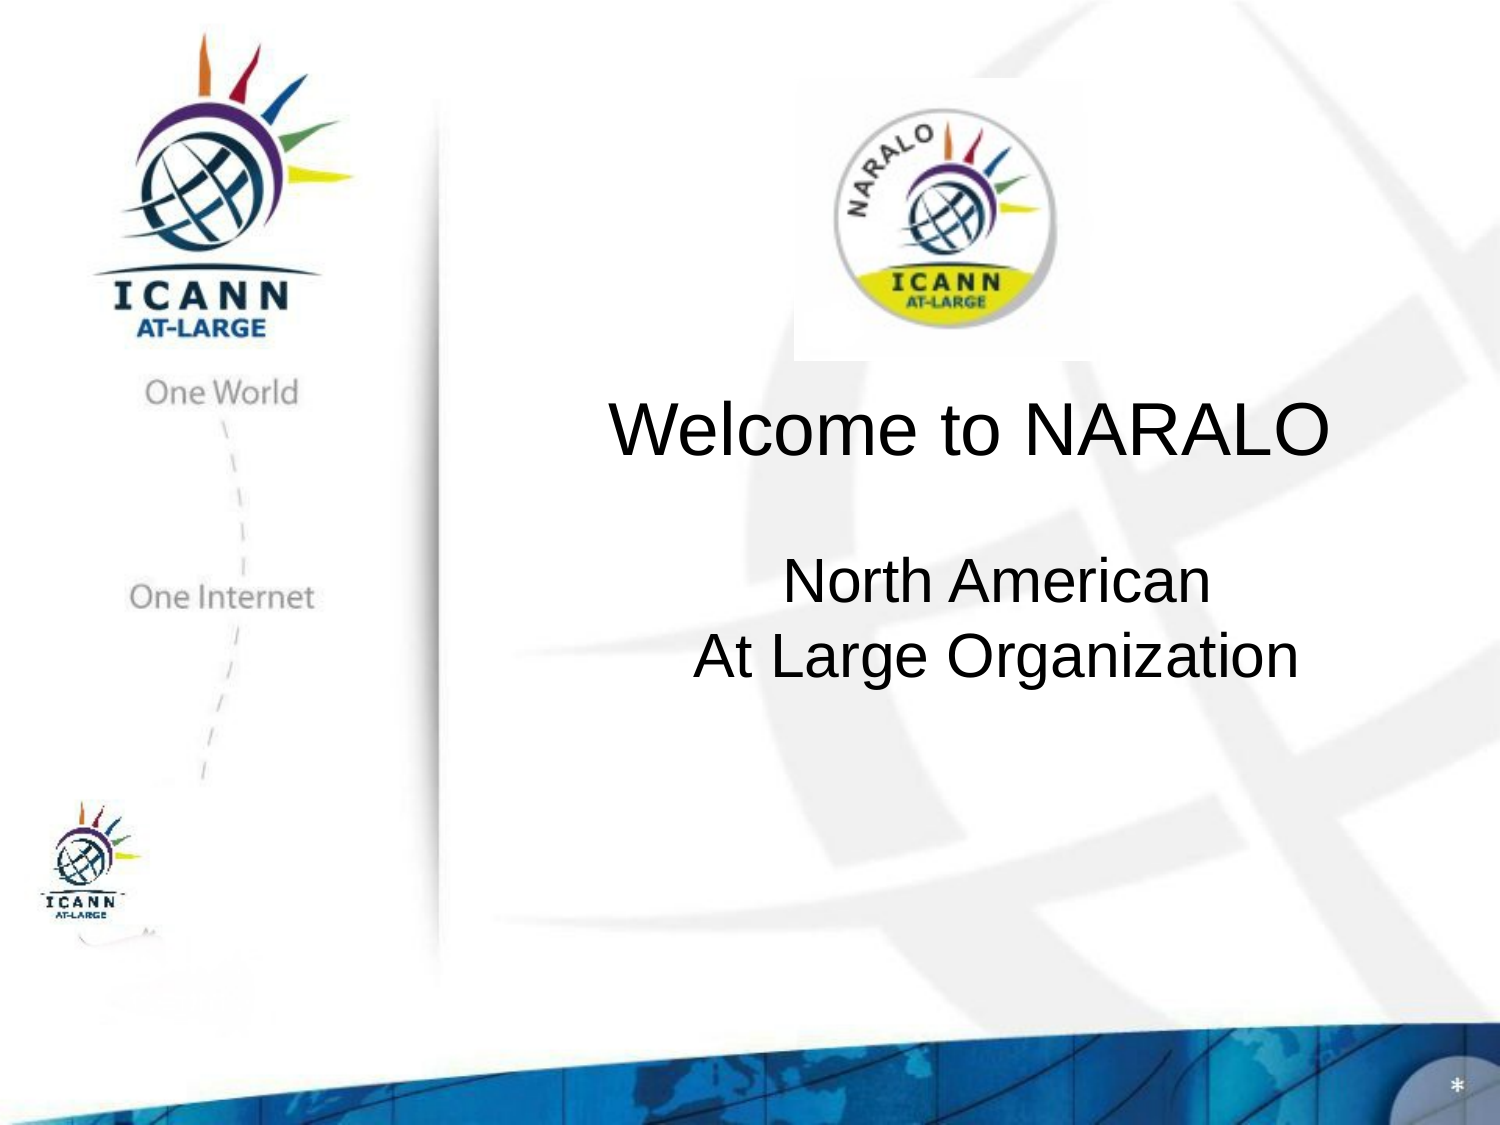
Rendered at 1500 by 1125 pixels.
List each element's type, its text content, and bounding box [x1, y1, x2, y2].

picture [0, 0, 1500, 1125]
text_box Welcome to NARALO North American At Large Organization [593, 365, 1402, 754]
